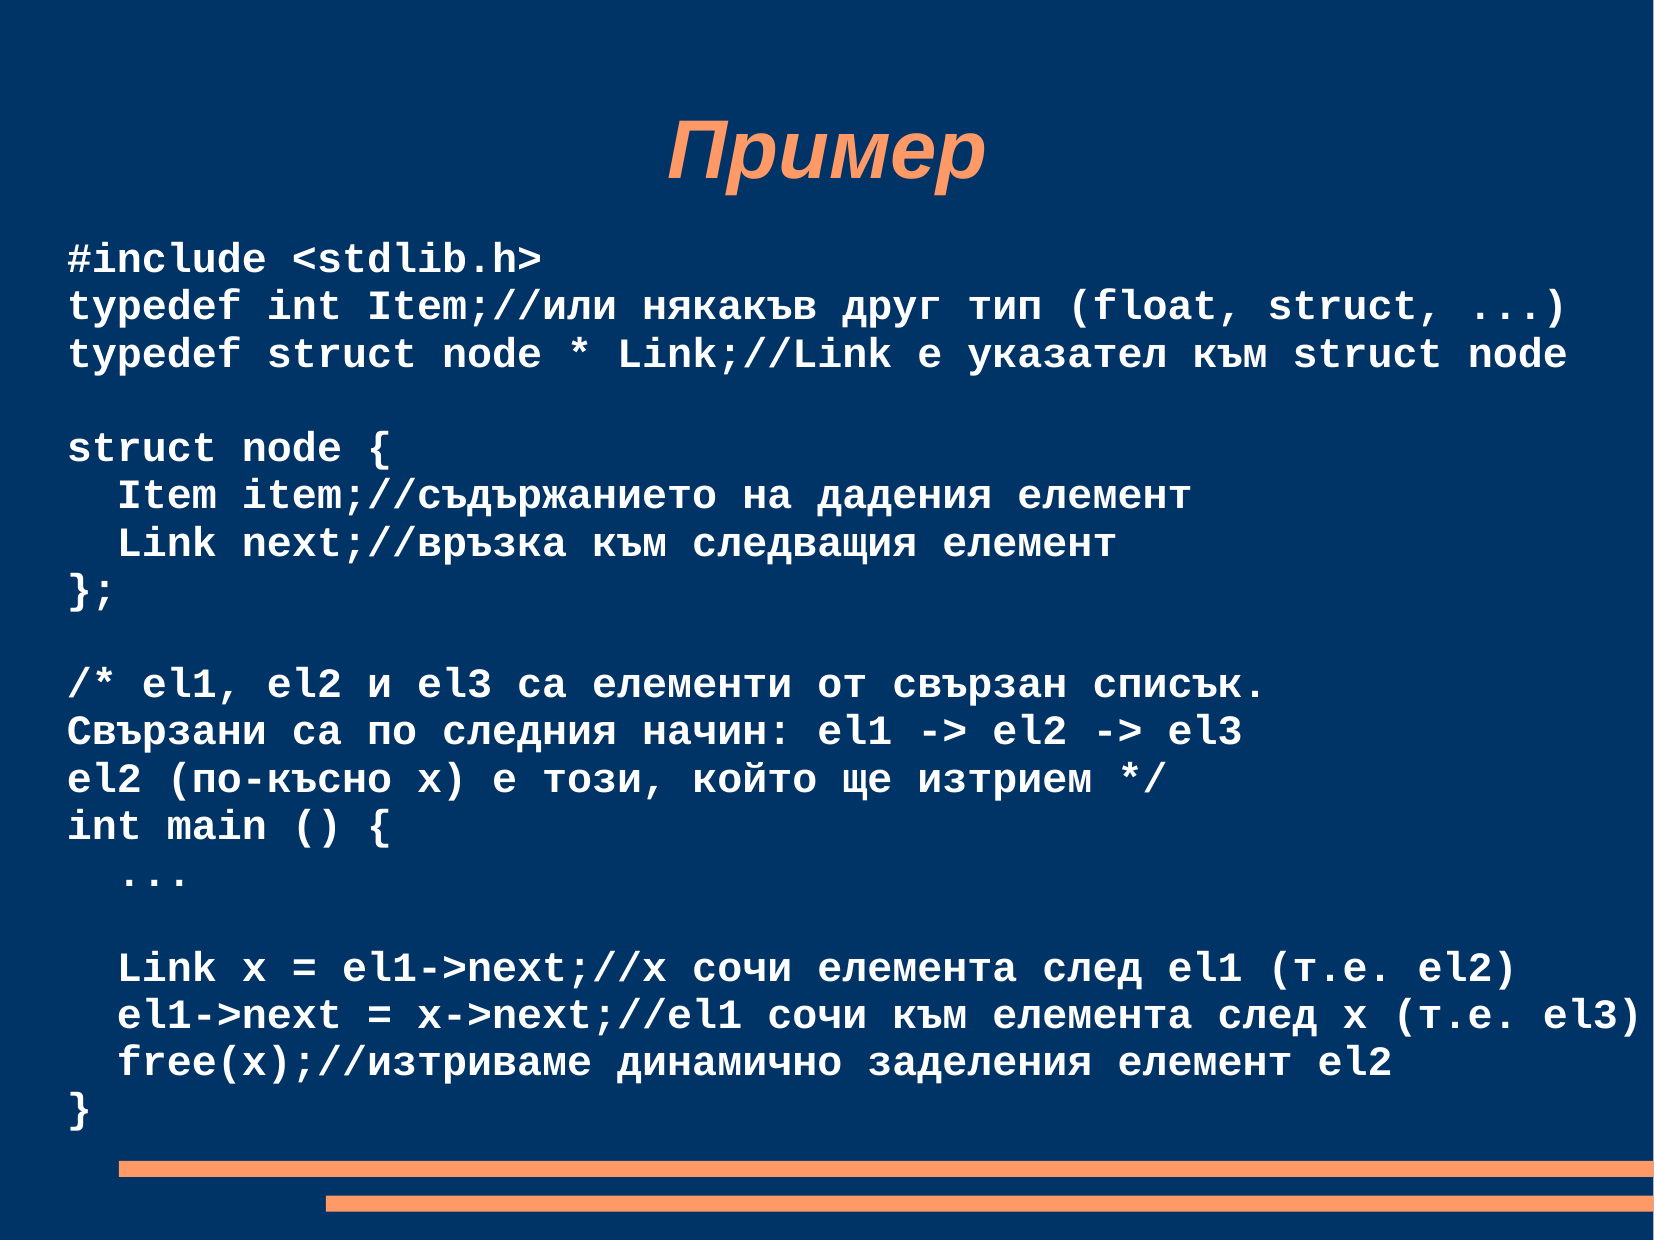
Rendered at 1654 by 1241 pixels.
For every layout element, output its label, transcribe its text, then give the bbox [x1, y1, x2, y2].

text_box #include <stdlib.h> typedef int Item;//или някакъв друг тип (float, struct, ...) typedef struct node * Link;//Link е указател към struct node struct node { Item item;//съдържанието на дадения елемент Link next;//връзка към следващия елемент }; /* el1, el2 и el3 са елементи от свързан списък. Свързани са по следния начин: el1 -> el2 -> el3 el2 (по-късно x) е този, който ще изтрием */ int main () { ... Link x = el1->next;//x сочи елемента след el1 (т.е. el2) el1->next = x->next;//el1 сочи към елемента след x (т.е. el3) free(x);//изтриваме динамично заделения елемент el2 } [52, 230, 1654, 1154]
title Пример [121, 46, 1534, 230]
